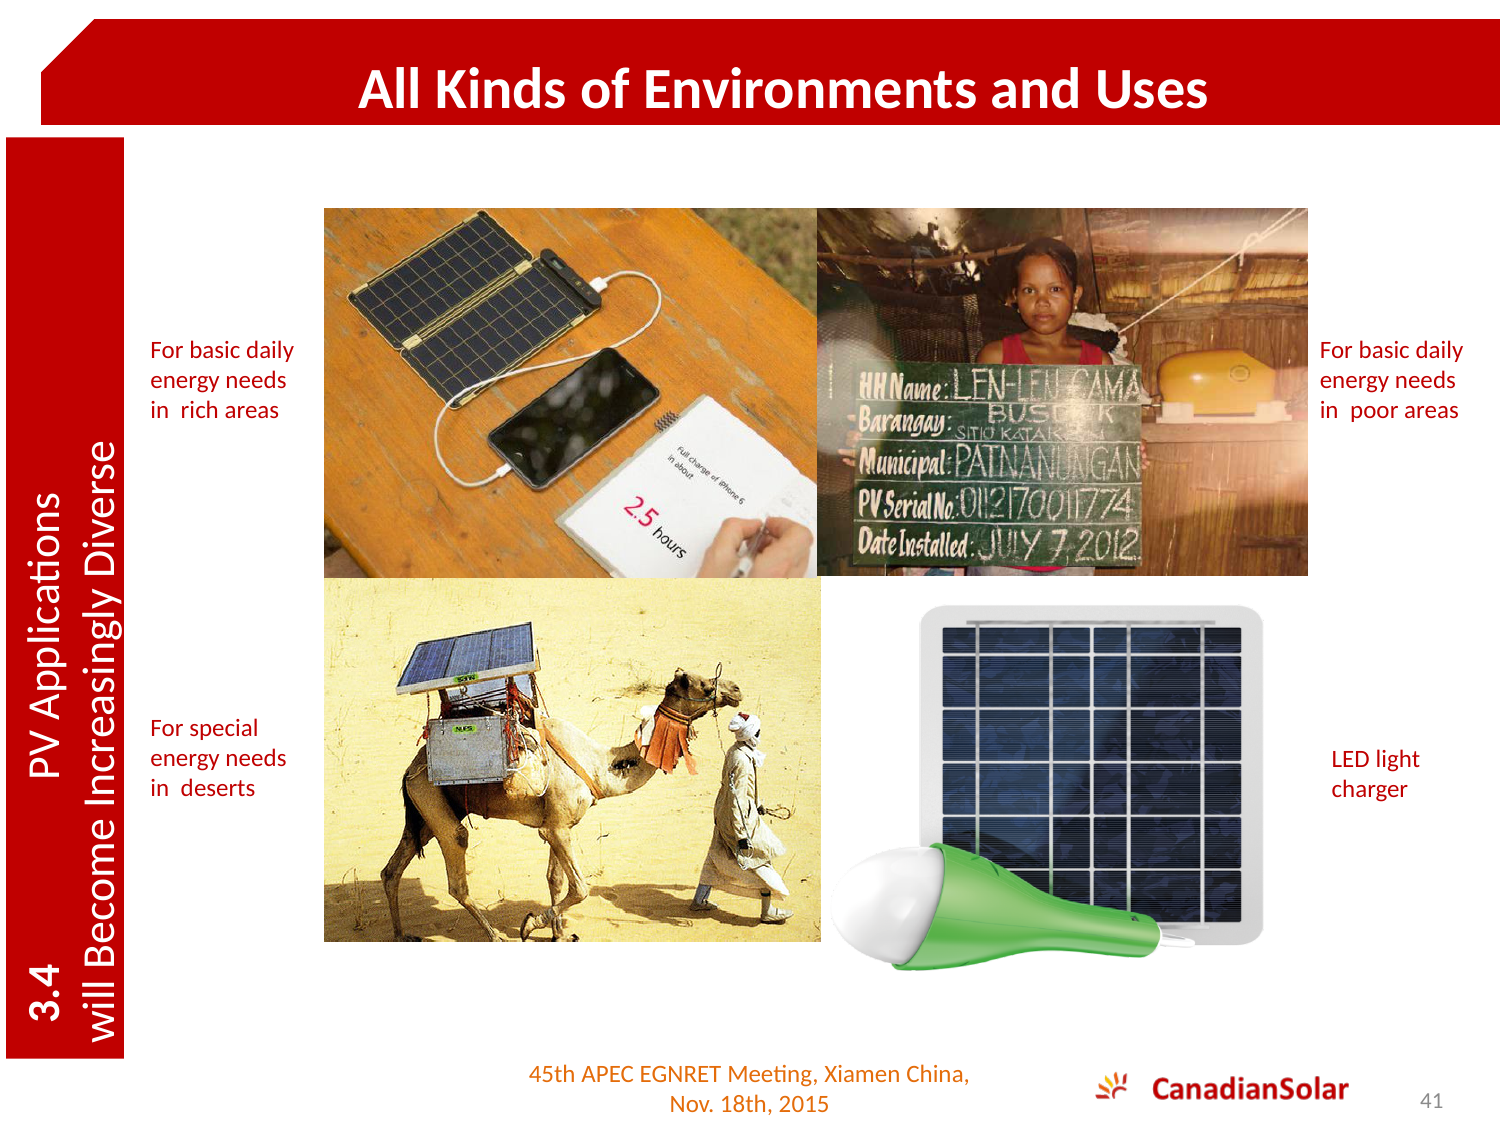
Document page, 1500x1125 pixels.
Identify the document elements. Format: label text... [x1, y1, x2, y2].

footer 45th APEC EGNRET Meeting, Xiamen China, Nov. 18th, 2015 [512, 1057, 988, 1118]
slide_number <編號> [1108, 1069, 1459, 1125]
text_box For special energy needs in deserts [135, 704, 325, 810]
text_box For basic daily energy needs in rich areas [135, 326, 325, 431]
text_box All Kinds of Environments and Uses [41, 19, 1500, 126]
text_box 3.4 PV Applications will Become Increasingly Diverse [6, 137, 124, 1059]
text_box For basic daily energy needs in poor areas [1305, 326, 1495, 432]
text_box LED light charger [1316, 734, 1471, 810]
picture [324, 208, 1424, 1012]
picture [1080, 1046, 1377, 1125]
